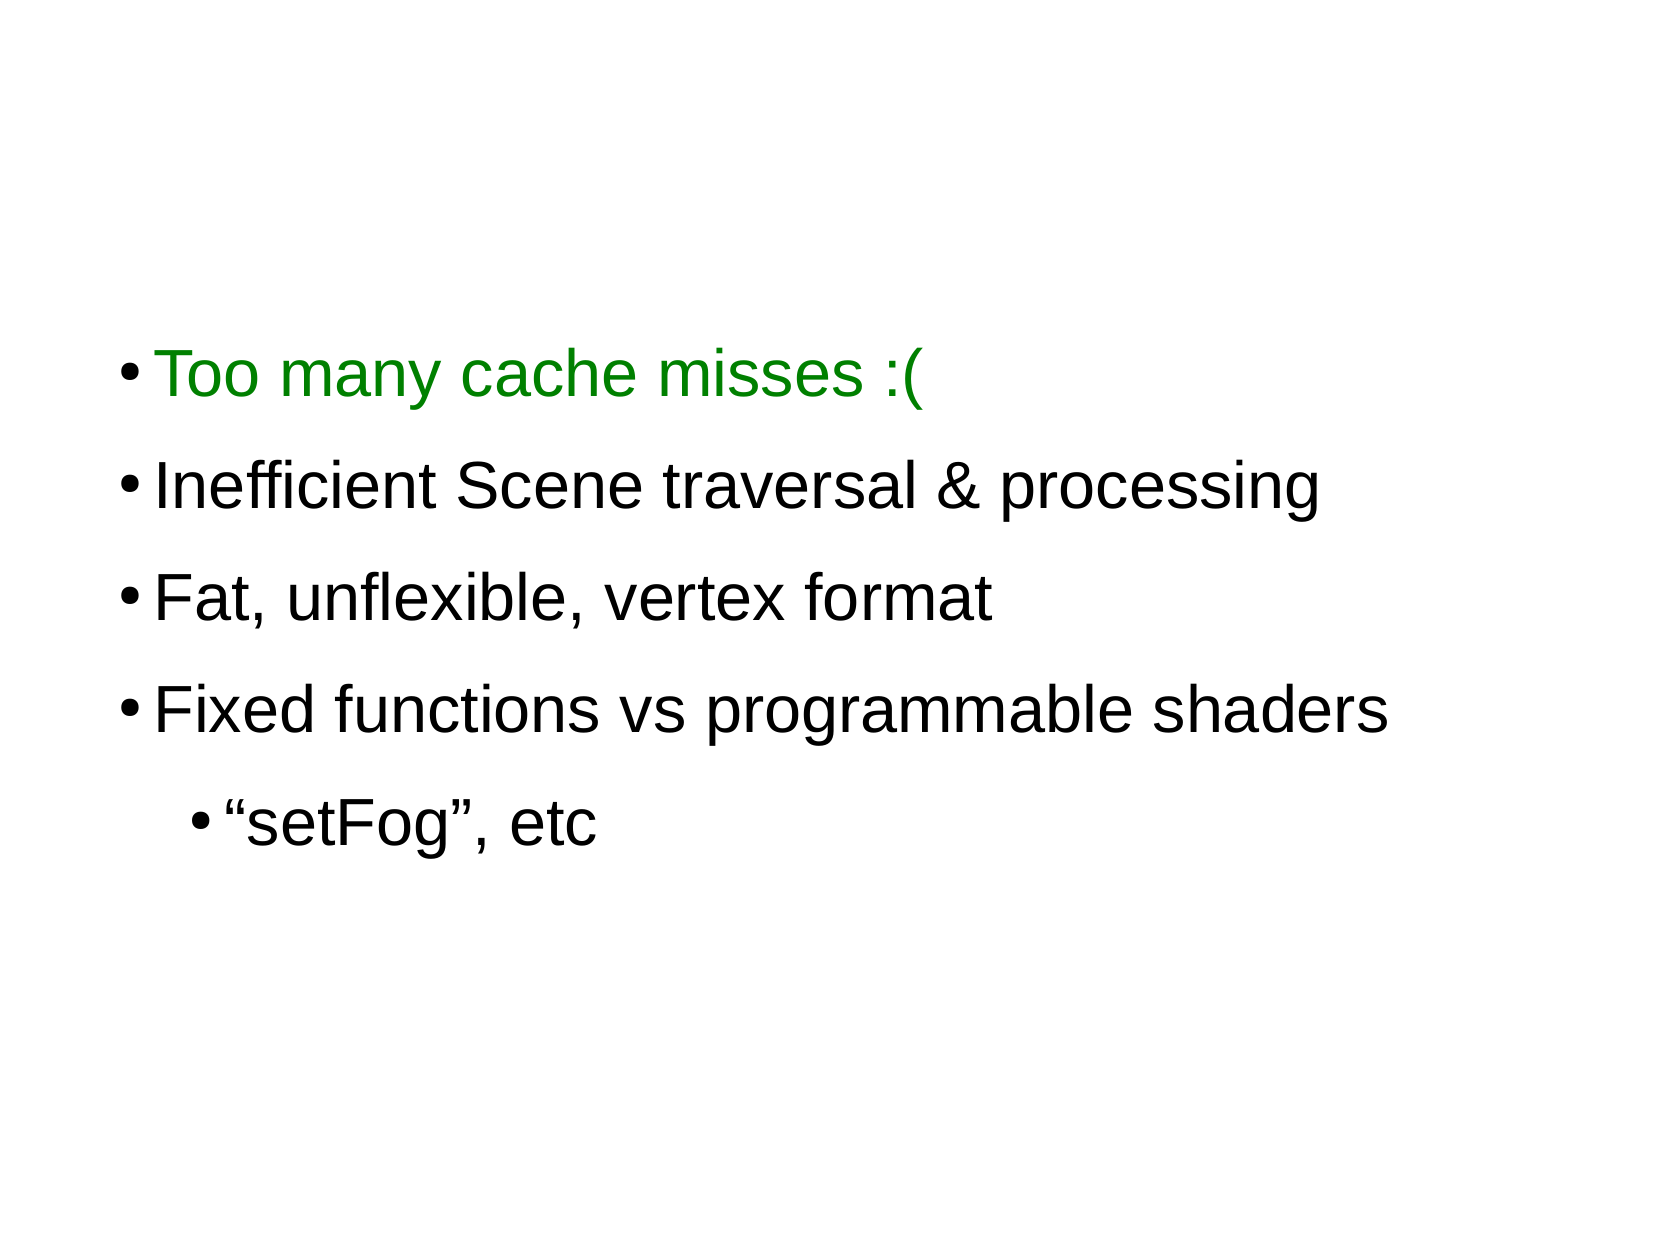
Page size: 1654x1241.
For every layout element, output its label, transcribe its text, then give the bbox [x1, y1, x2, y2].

subtitle Too many cache misses :( Inefficient Scene traversal & processing Fat, unflexible, vertex format Fixed functions vs programmable shaders “setFog”, etc [82, 49, 1571, 1109]
